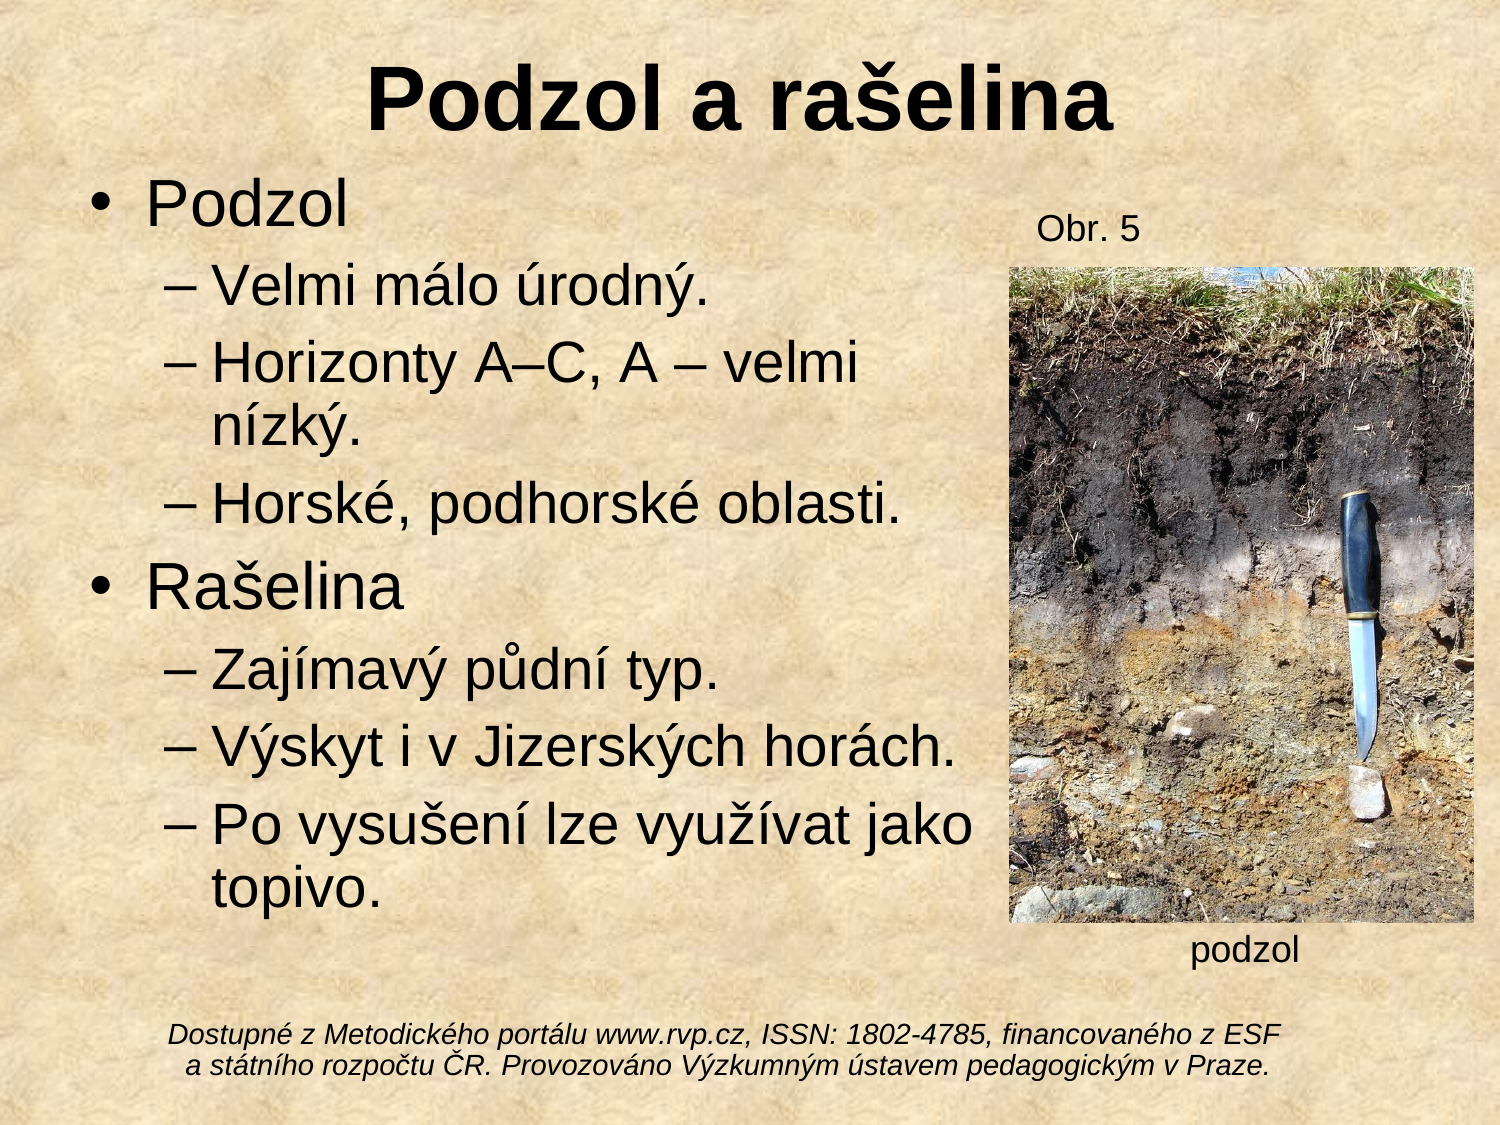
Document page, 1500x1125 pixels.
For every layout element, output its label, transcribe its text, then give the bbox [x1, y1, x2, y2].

text_box Dostupné z Metodického portálu www.rvp.cz, ISSN: 1802-4785, financovaného z ESF a státního rozpočtu ČR. Provozováno Výzkumným ústavem pedagogickým v Praze. [147, 1011, 1311, 1091]
title Podzol a rašelina [64, 0, 1415, 188]
text_box Obr. 5 [1021, 196, 1175, 257]
text_box podzol [1175, 916, 1340, 978]
picture [0, 0, 1500, 1125]
list Podzol Velmi málo úrodný. Horizonty A–C, A – velmi nízký. Horské, podhorské oblasti. Rašelina Zajímavý půdní typ. Výskyt i v Jizerských horách. Po vysušení lze využívat jako topivo. [74, 160, 1022, 977]
